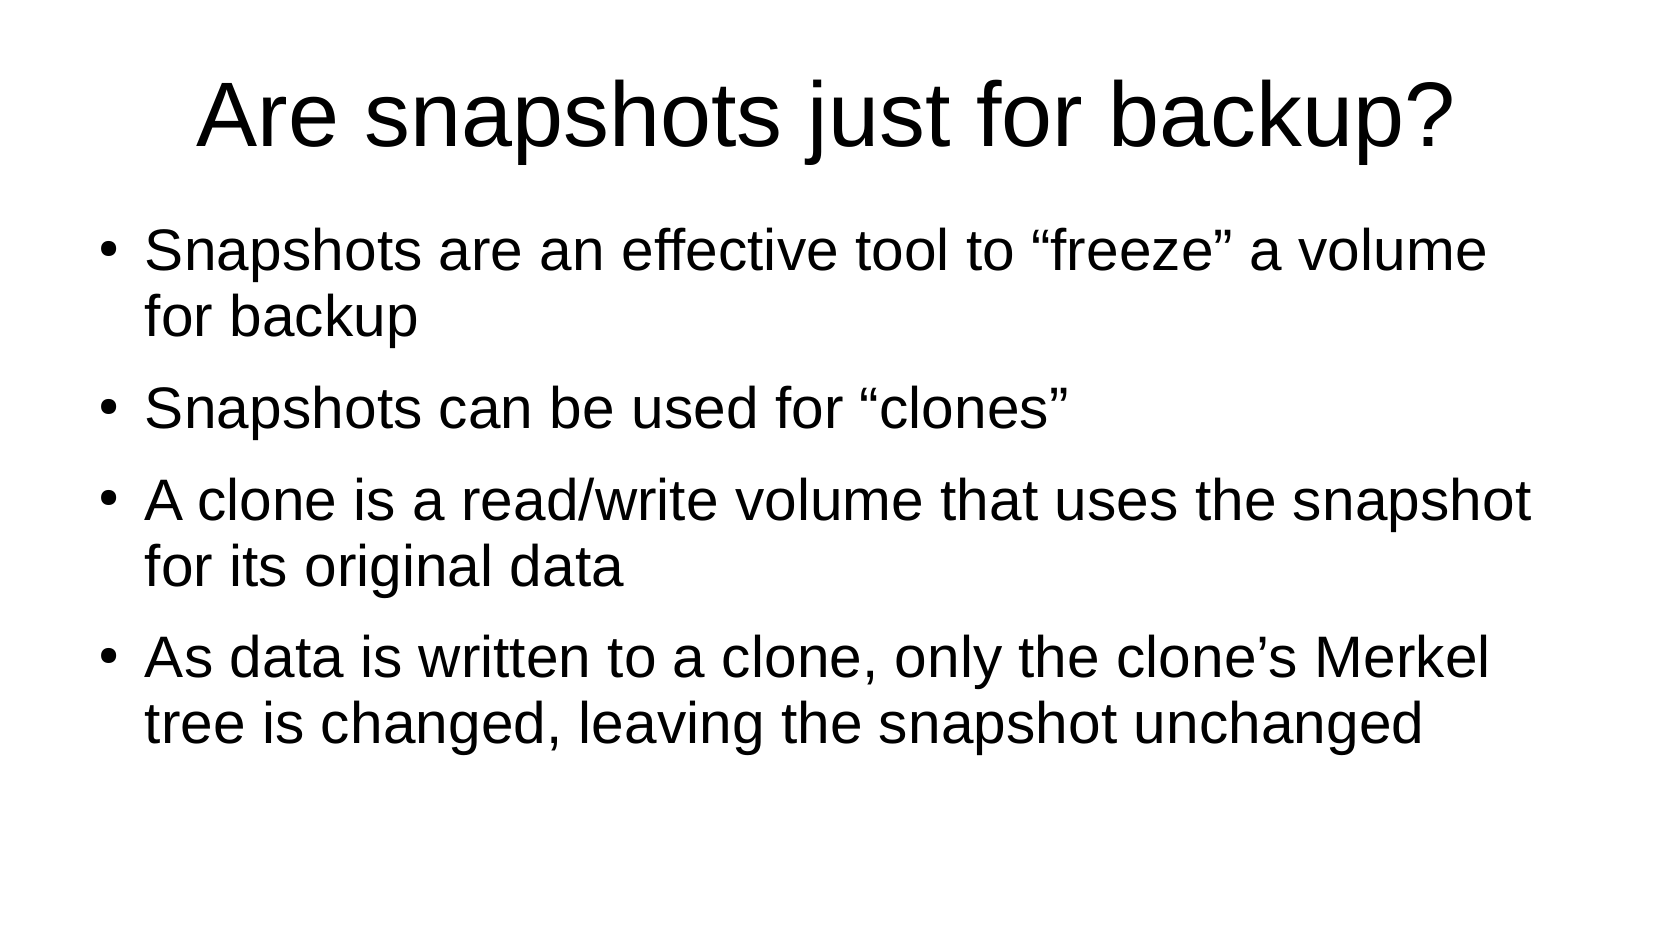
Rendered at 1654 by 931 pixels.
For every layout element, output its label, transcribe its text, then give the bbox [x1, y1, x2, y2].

list Snapshots are an effective tool to “freeze” a volume for backup Snapshots can be used for “clones” A clone is a read/write volume that uses the snapshot for its original data As data is written to a clone, only the clone’s Merkel tree is changed, leaving the snapshot unchanged [82, 217, 1571, 758]
title Are snapshots just for backup? [82, 37, 1571, 193]
